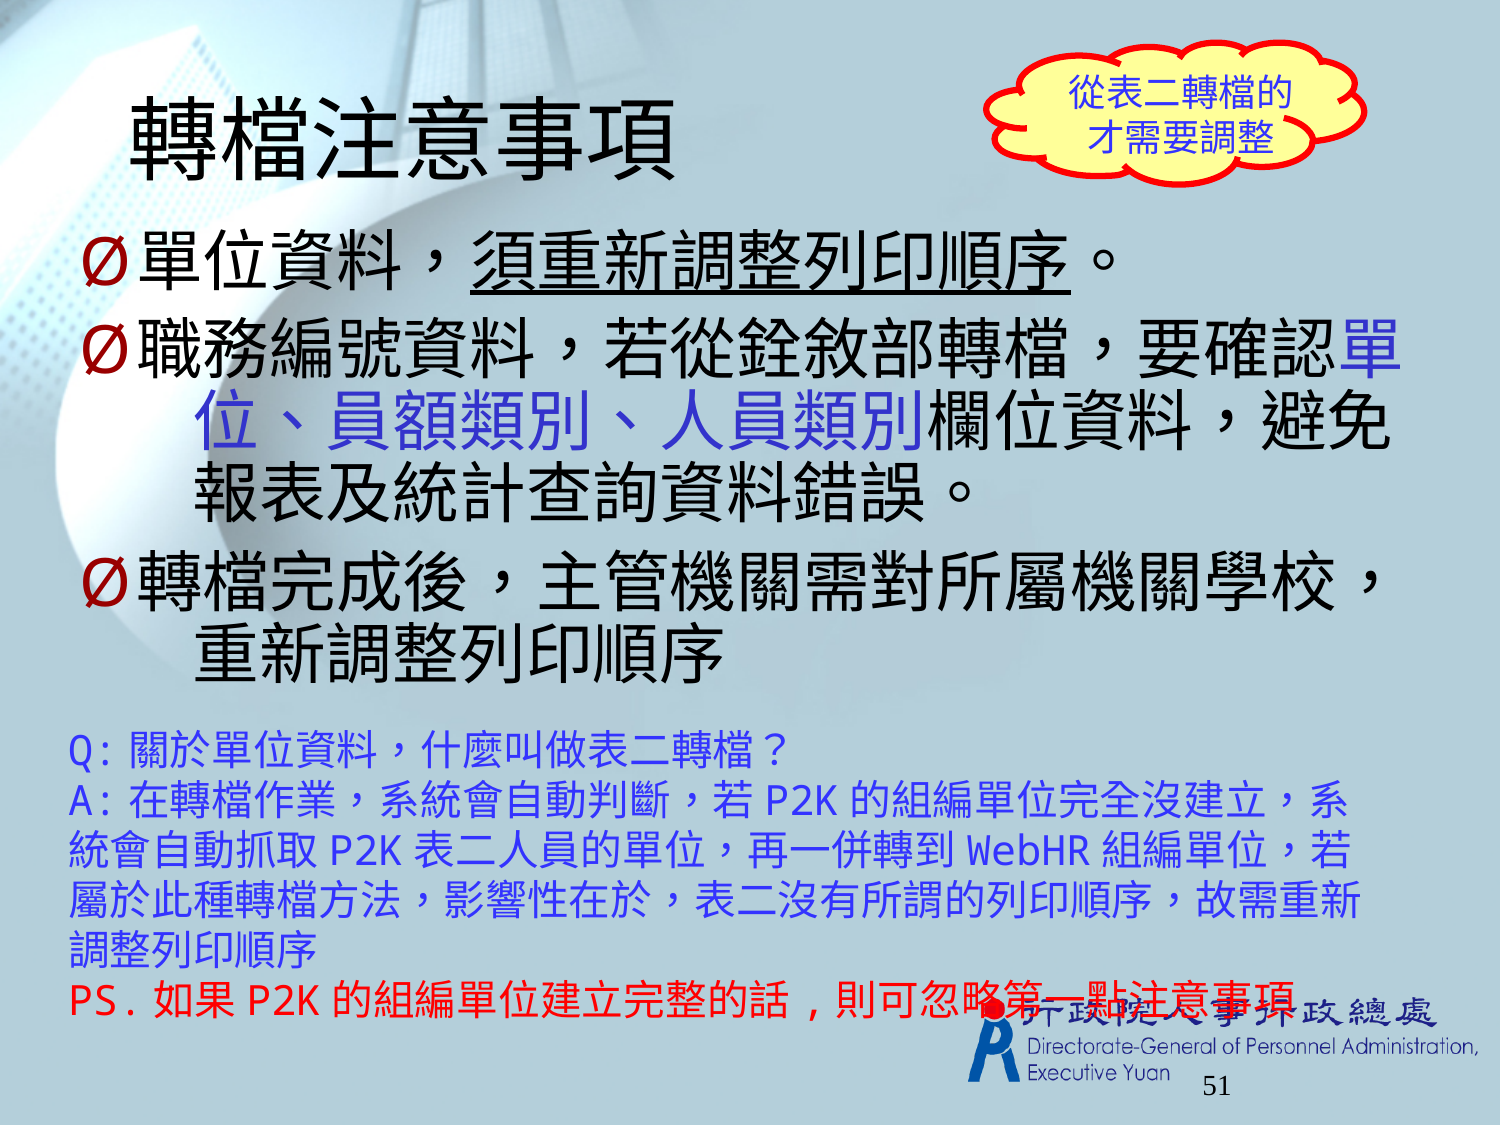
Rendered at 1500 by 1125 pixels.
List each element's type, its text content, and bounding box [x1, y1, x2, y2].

text_box [986, 42, 1365, 165]
title 轉檔注意事項 [112, 42, 1388, 220]
text_box Q:關於單位資料，什麼叫做表二轉檔？ A:在轉檔作業，系統會自動判斷，若P2K的組編單位完全沒建立，系統會自動抓取P2K表二人員的單位，再一併轉到WebHR組編單位，若屬於此種轉檔方法，影響性在於，表二沒有所謂的列印順序，故需重新調整列印順序 PS.如果P2K的組編單位建立完整的話,則可忽略第一點注意事項 [53, 716, 1400, 1031]
text_box 從表二轉檔的才需要調整 [1045, 61, 1317, 167]
title 轉檔注意事項 [1224, 42, 1271, 49]
text_box [1050, 167, 1233, 185]
text_box [1187, 1058, 1500, 1124]
list 單位資料，須重新調整列印順序。 職務編號資料，若從銓敘部轉檔，要確認單位、員額類別、人員類別欄位資料，避免報表及統計查詢資料錯誤。 轉檔完成後，主管機關需對所屬機關學校，重新調整列印順序 [64, 220, 1424, 891]
